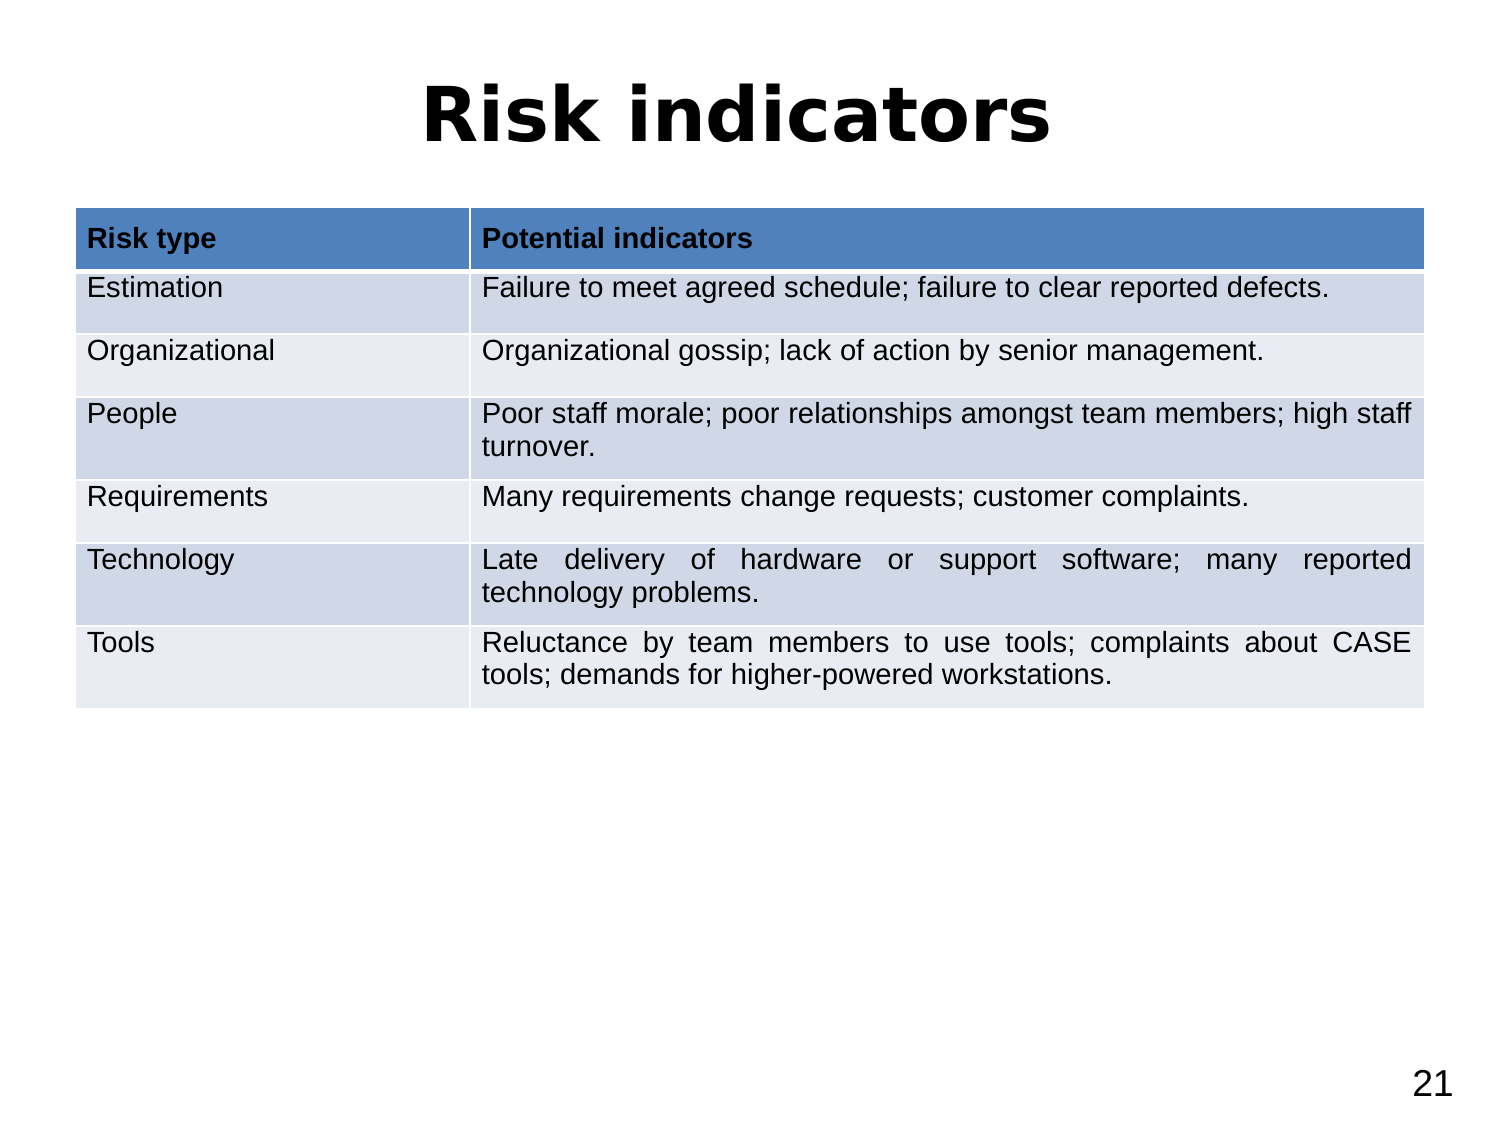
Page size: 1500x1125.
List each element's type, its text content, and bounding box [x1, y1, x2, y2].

table_cell Organizational [76, 335, 469, 396]
table_header Risk type [76, 208, 469, 269]
table_cell People [76, 398, 469, 479]
table_cell Requirements [76, 481, 469, 542]
table_cell Estimation [76, 274, 469, 333]
table_header Potential indicators [471, 208, 1424, 269]
table_cell Failure to meet agreed schedule; failure to clear reported defects. [471, 274, 1424, 333]
table_cell Organizational gossip; lack of action by senior management. [471, 335, 1424, 396]
table_cell Technology [76, 544, 469, 625]
title Risk indicators [75, 44, 1425, 177]
table_cell Poor staff morale; poor relationships amongst team members; high staff turnover. [471, 398, 1424, 479]
table_cell Reluctance by team members to use tools; complaints about CASE tools; demands for higher-powered workstations. [471, 627, 1424, 708]
table_cell Late delivery of hardware or support software; many reported technology problems. [471, 544, 1424, 625]
table_cell Tools [76, 627, 469, 708]
table_cell Many requirements change requests; customer complaints. [471, 481, 1424, 542]
